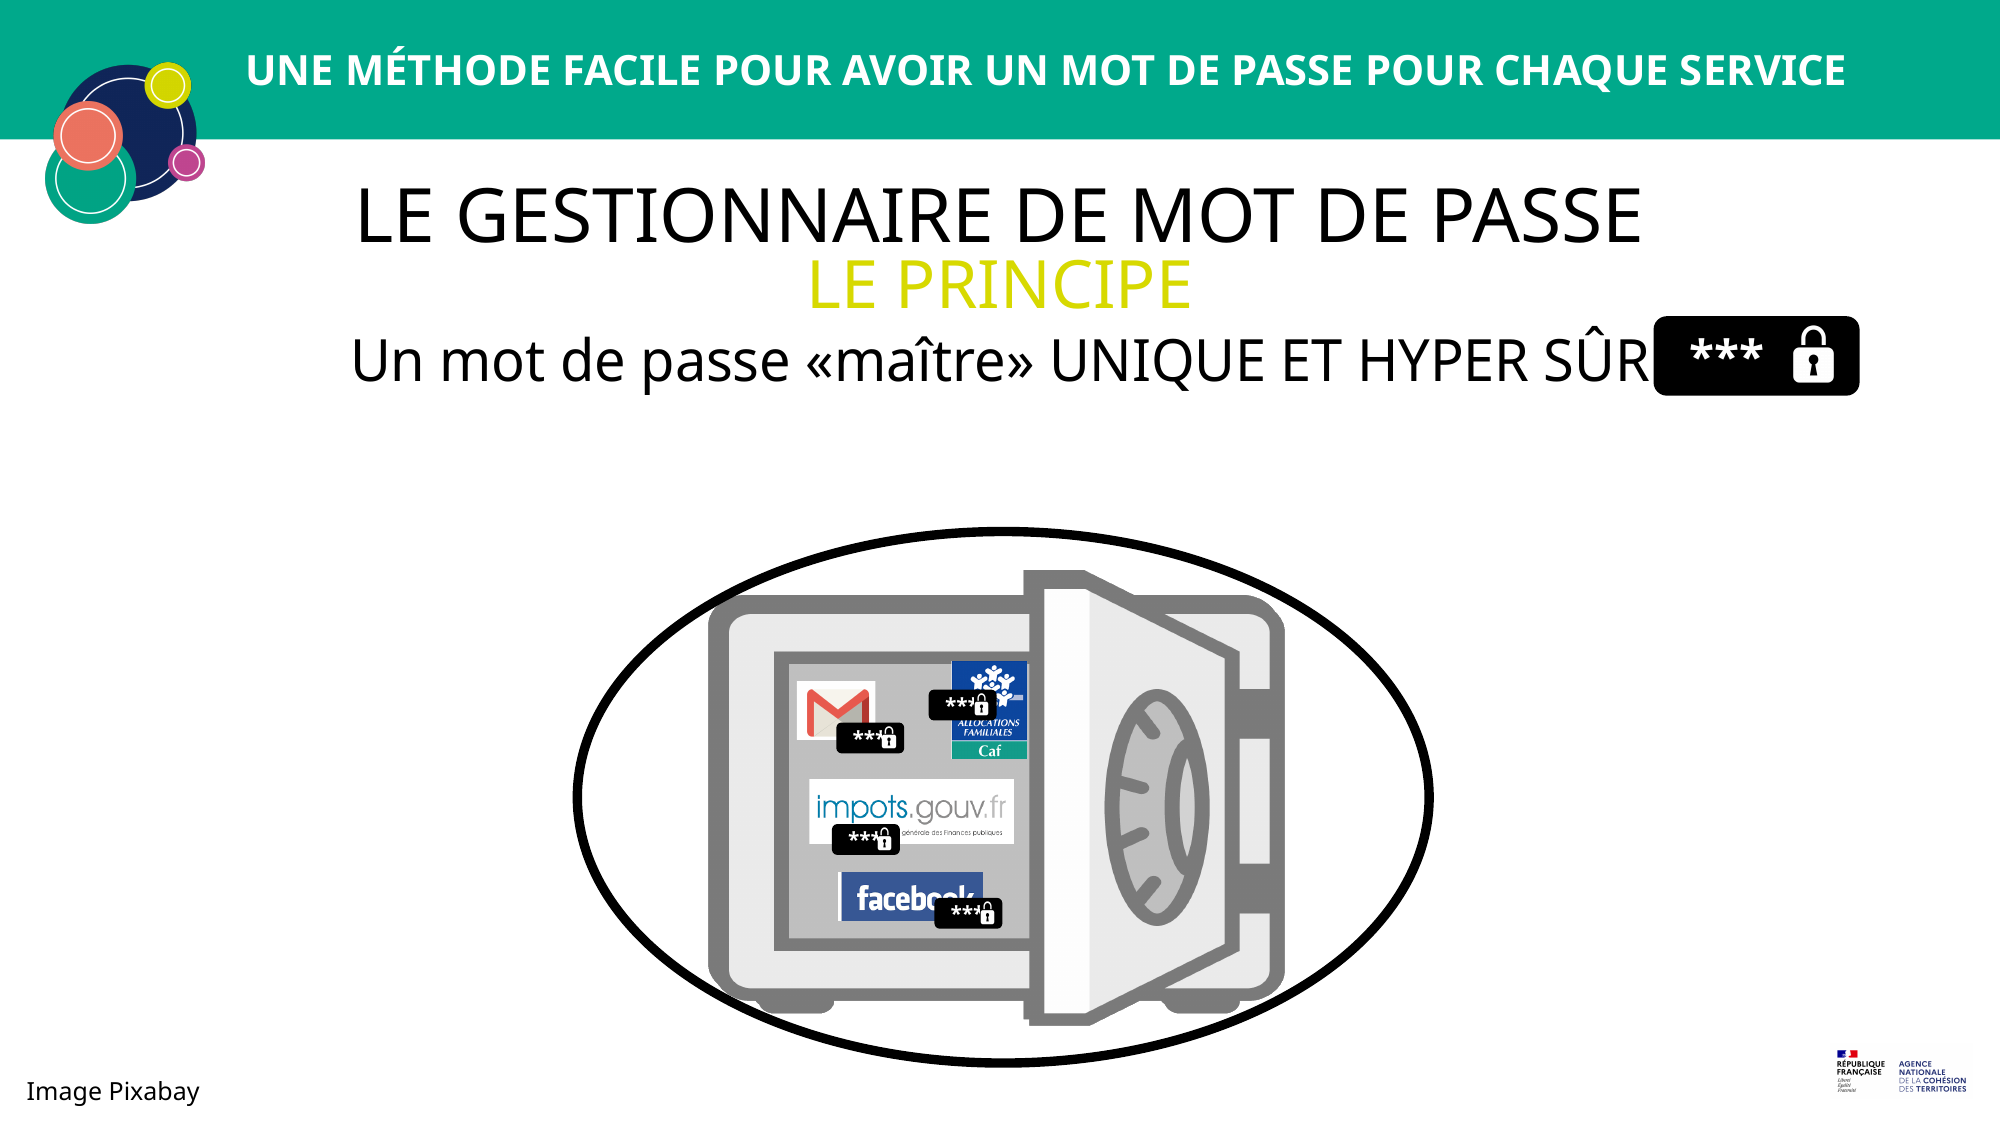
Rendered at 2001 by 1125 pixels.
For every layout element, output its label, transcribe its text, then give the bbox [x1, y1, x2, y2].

text_box *** [831, 824, 900, 855]
text_box LE PRINCIPE [657, 230, 1343, 372]
text_box UNE MÉTHODE FACILE POUR AVOIR UN MOT DE PASSE POUR CHAQUE SERVICE [230, 36, 1966, 102]
text_box *** [928, 689, 997, 721]
picture [1163, 545, 1294, 597]
text_box LE GESTIONNAIRE DE MOT DE PASSE [309, 154, 1691, 296]
picture [1184, 998, 1294, 1044]
picture [1830, 1043, 1973, 1099]
picture [693, 545, 1294, 1044]
text_box Image Pixabay [11, 1066, 225, 1111]
text_box *** [836, 722, 905, 754]
picture [1791, 318, 1839, 387]
picture [45, 62, 205, 224]
text_box *** [934, 897, 1003, 929]
text_box Un mot de passe «maître» UNIQUE ET HYPER SÛR [277, 312, 1723, 463]
picture [693, 545, 843, 608]
text_box *** [1653, 316, 1860, 396]
picture [693, 986, 823, 1044]
